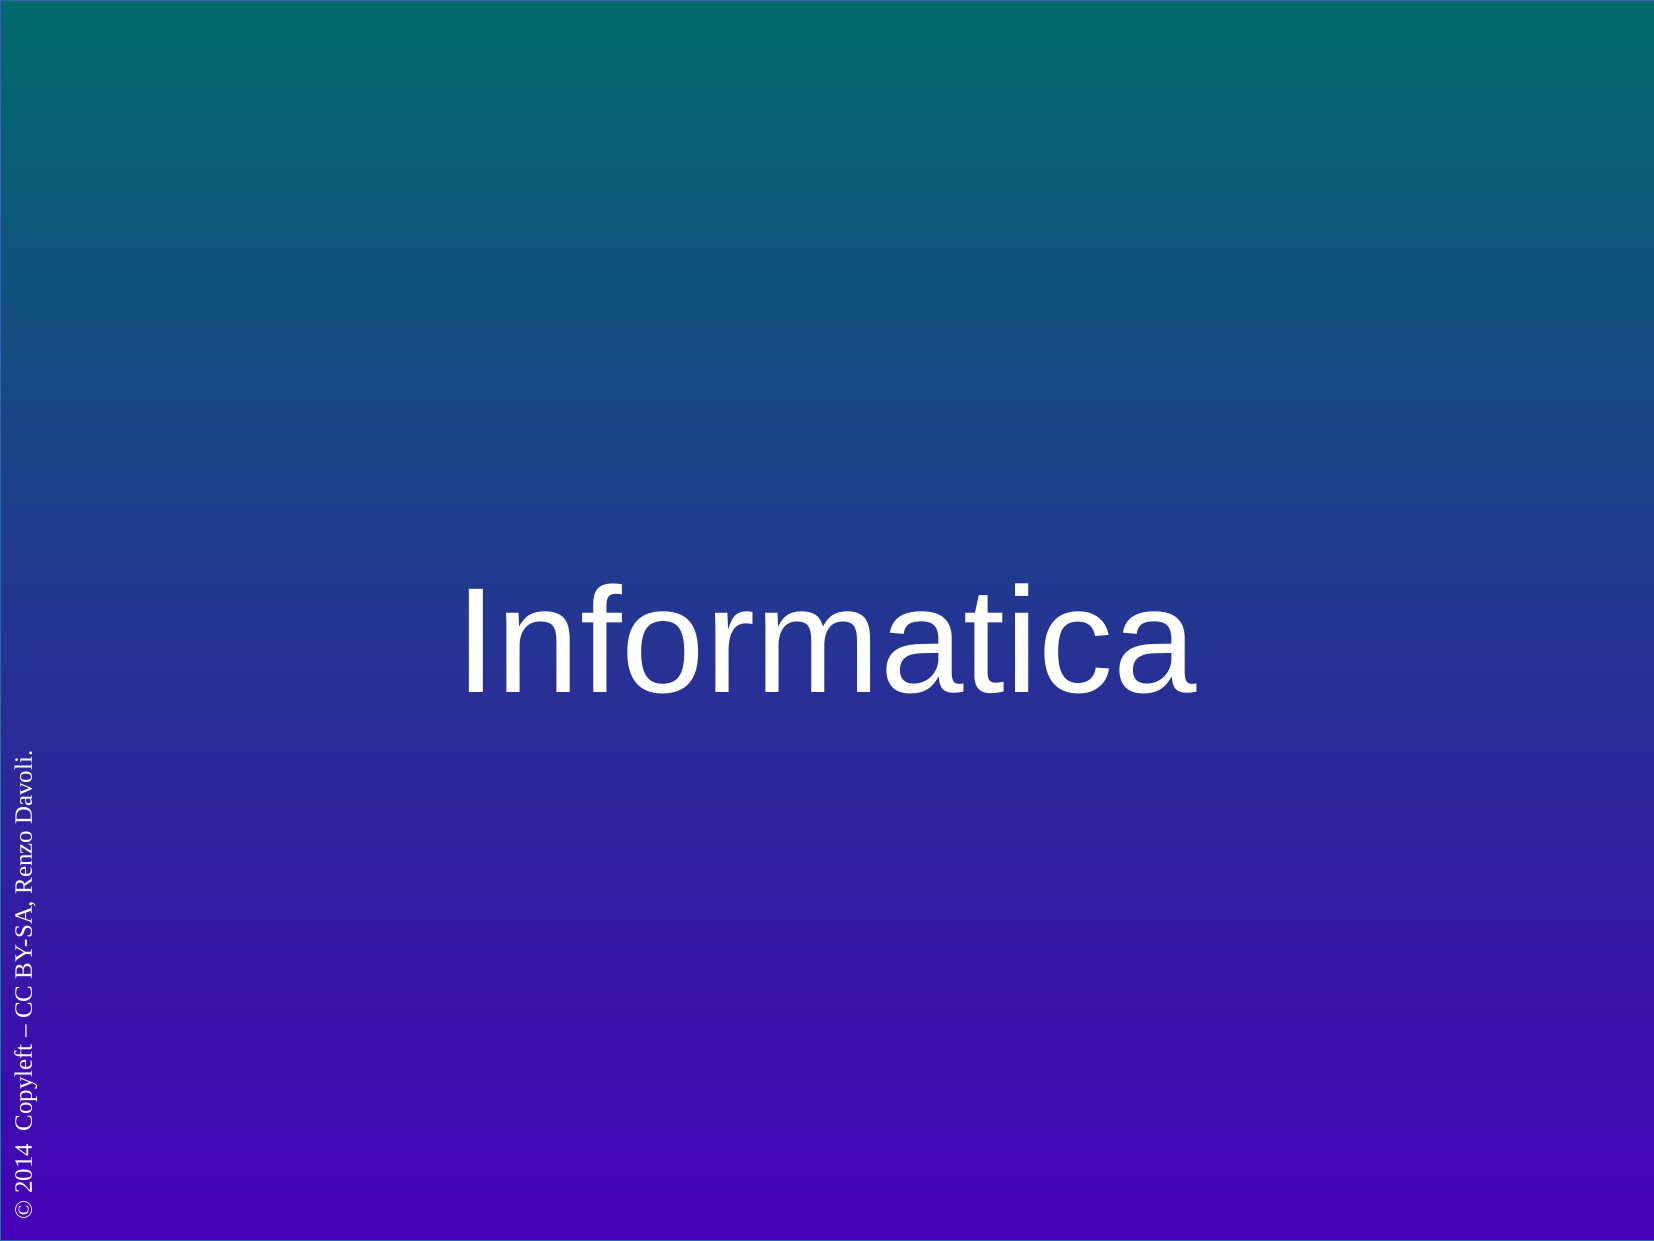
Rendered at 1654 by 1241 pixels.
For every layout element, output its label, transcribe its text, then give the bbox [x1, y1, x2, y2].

title Informatica [82, 220, 1571, 1060]
